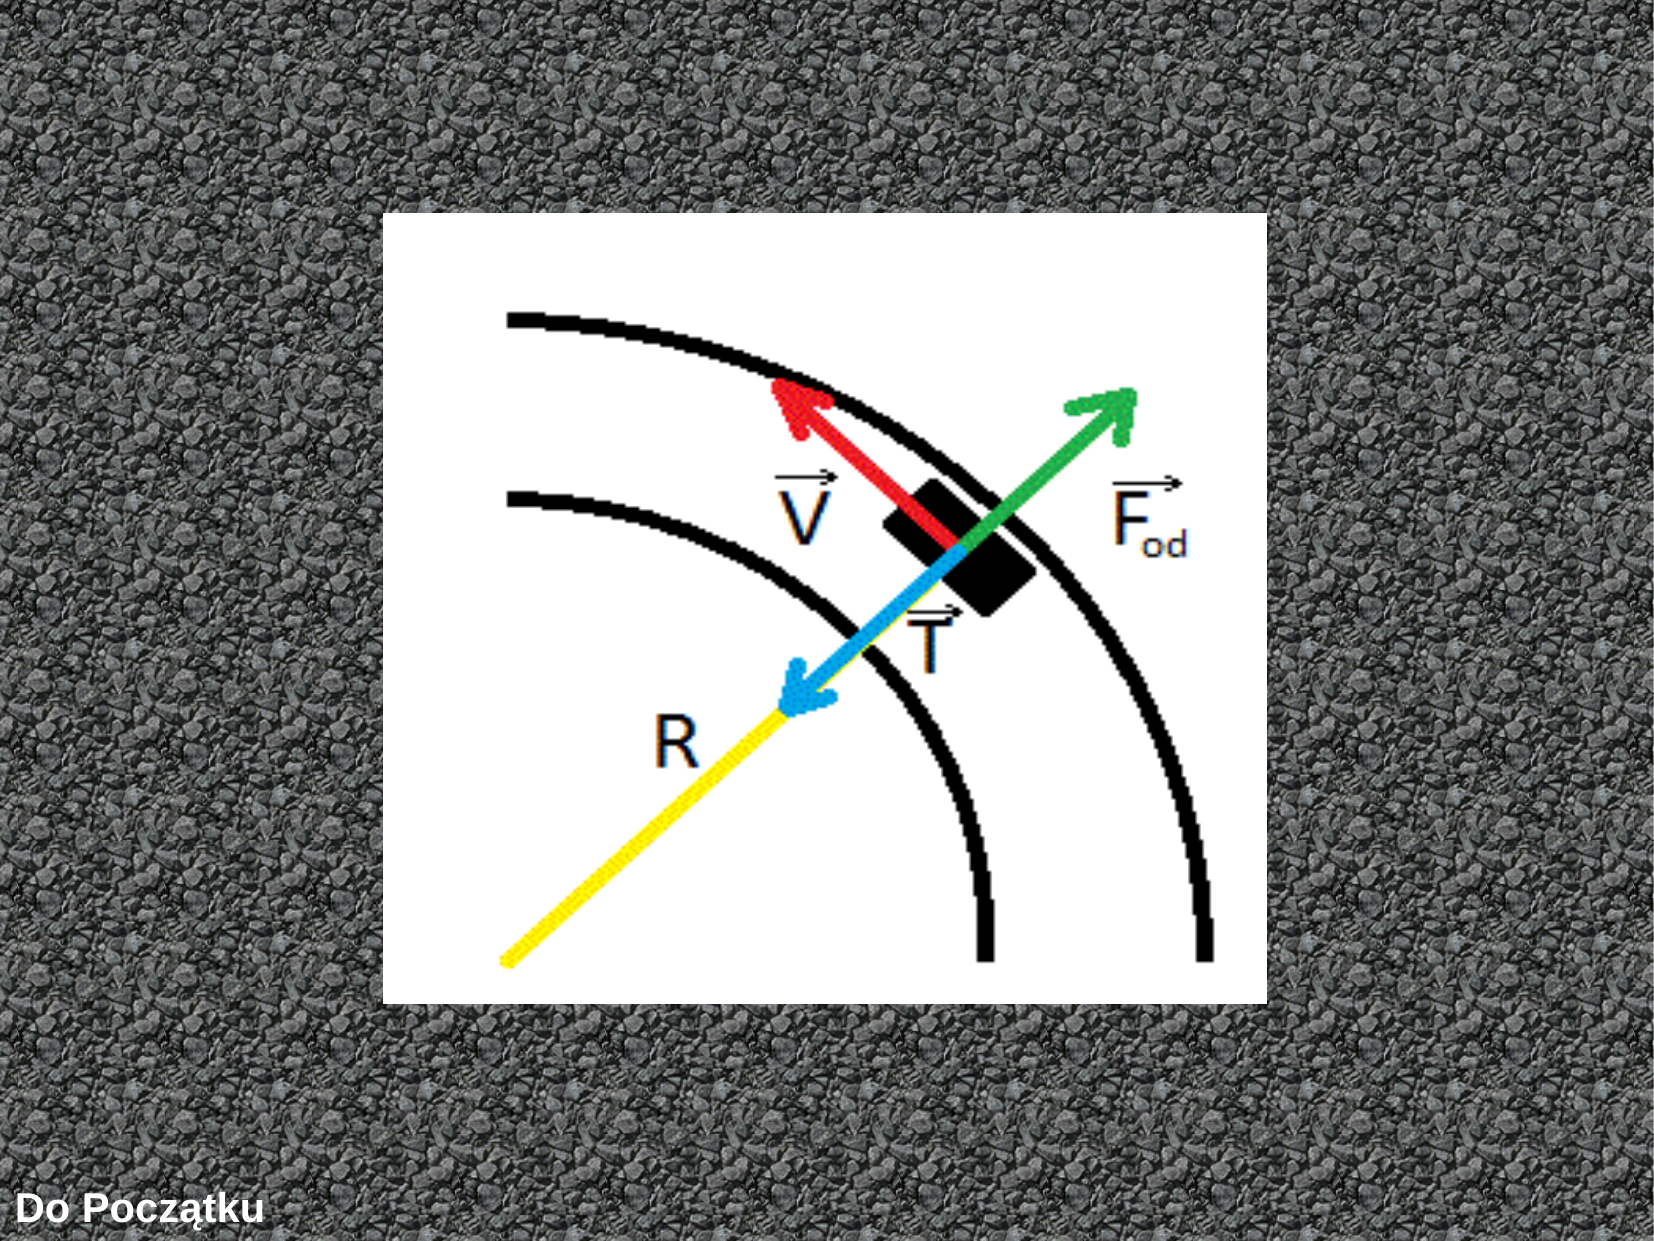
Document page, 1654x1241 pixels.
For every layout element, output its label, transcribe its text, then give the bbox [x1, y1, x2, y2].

text_box Do Początku [0, 1177, 296, 1241]
picture [0, 0, 1654, 1241]
